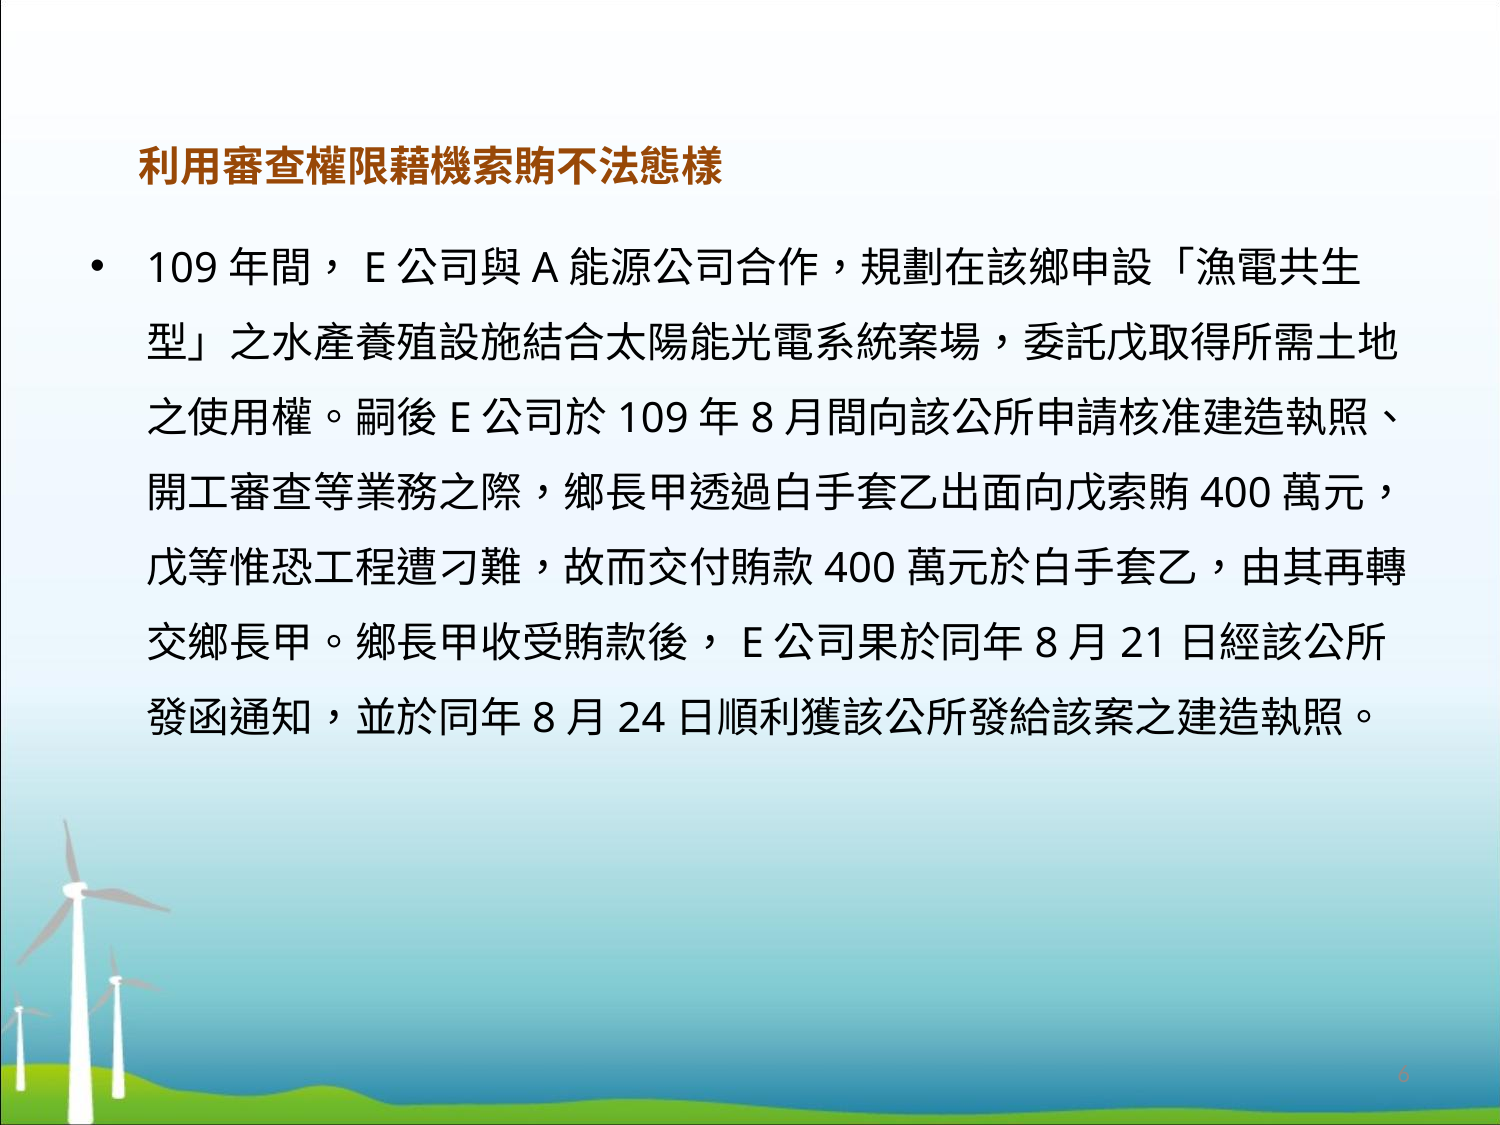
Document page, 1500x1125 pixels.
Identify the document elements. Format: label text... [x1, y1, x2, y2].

list 109年間，E公司與A能源公司合作，規劃在該鄉申設「漁電共生型」之水產養殖設施結合太陽能光電系統案場，委託戊取得所需土地之使用權。嗣後E公司於109年8月間向該公所申請核准建造執照、開工審查等業務之際，鄉長甲透過白手套乙出面向戊索賄400萬元，戊等惟恐工程遭刁難，故而交付賄款400萬元於白手套乙，由其再轉交鄉長甲。鄉長甲收受賄款後，E公司果於同年8月21日經該公所發函通知，並於同年8月24日順利獲該公所發給該案之建造執照。 [75, 208, 1425, 951]
picture [0, 0, 1500, 1125]
text_box 利用審查權限藉機索賄不法態樣 [123, 132, 750, 197]
